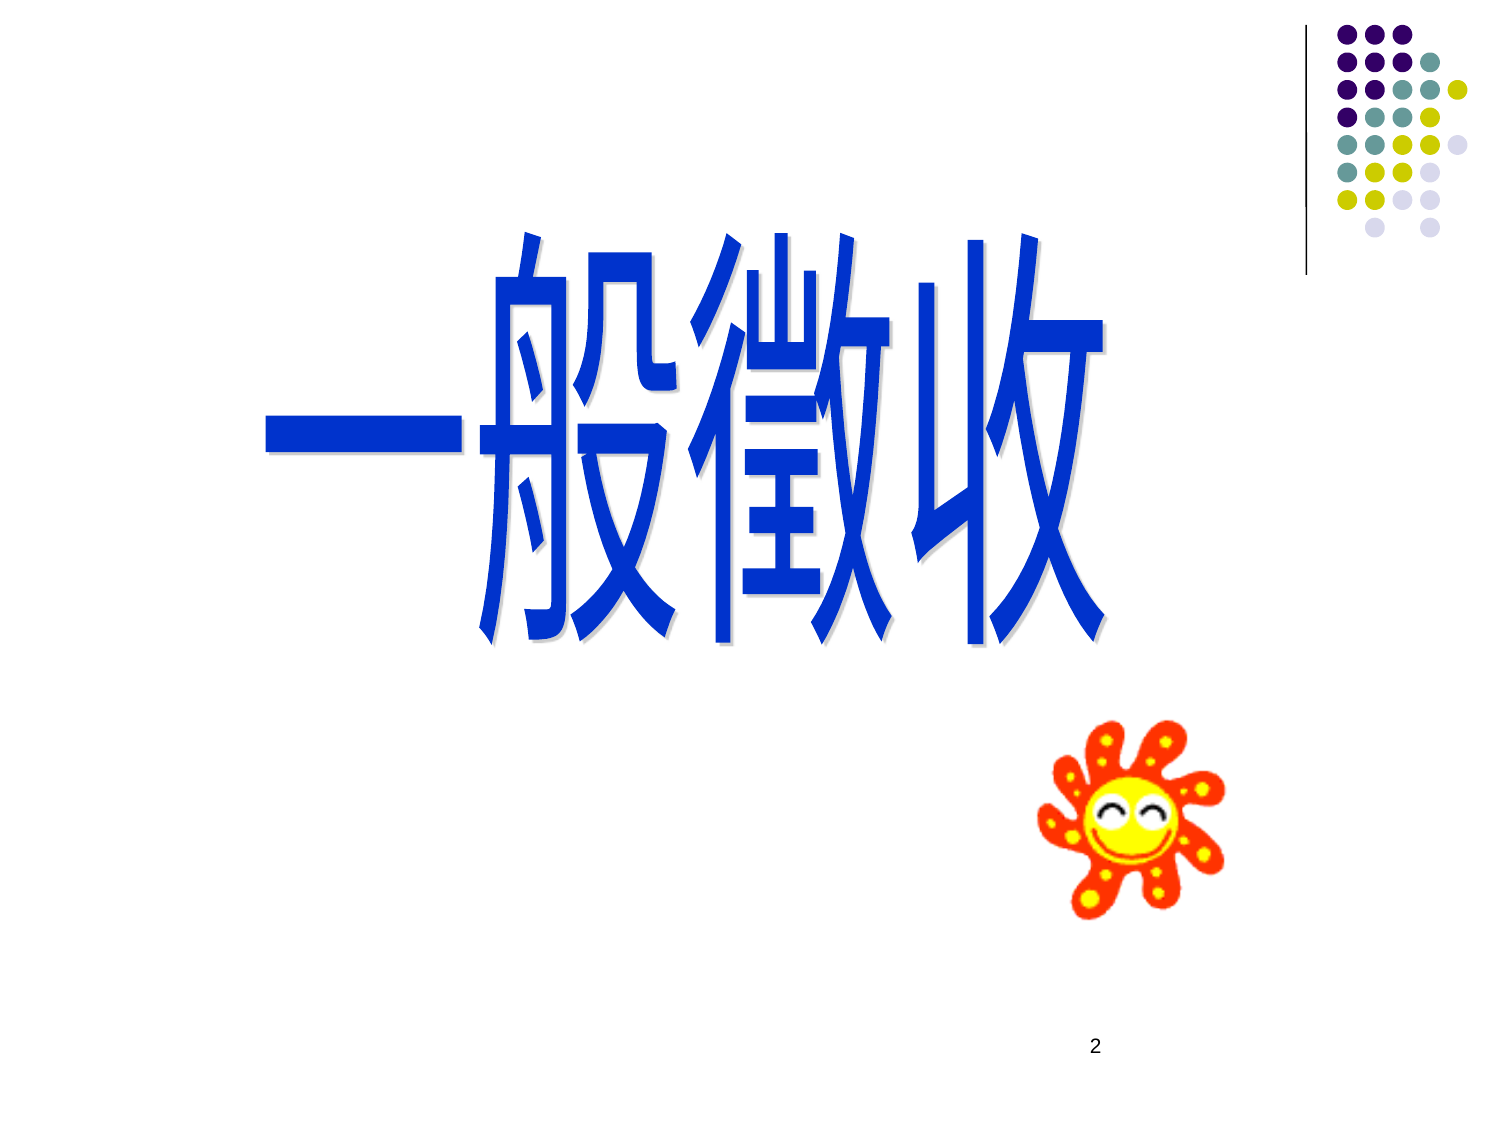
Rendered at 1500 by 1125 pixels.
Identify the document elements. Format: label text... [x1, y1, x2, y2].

text_box 一般徵收 [479, 231, 567, 645]
text_box [1074, 1025, 1426, 1101]
text_box 一般徵收 [570, 422, 676, 642]
text_box 一般徵收 [742, 449, 821, 595]
picture [1033, 716, 1239, 937]
text_box 一般徵收 [745, 232, 892, 645]
text_box 一般徵收 [911, 239, 984, 645]
text_box 一般徵收 [687, 233, 816, 643]
text_box 一般徵收 [517, 476, 544, 553]
text_box 一般徵收 [690, 233, 742, 348]
text_box 一般徵收 [265, 415, 462, 453]
text_box 一般徵收 [572, 252, 677, 407]
text_box 一般徵收 [985, 233, 1105, 645]
